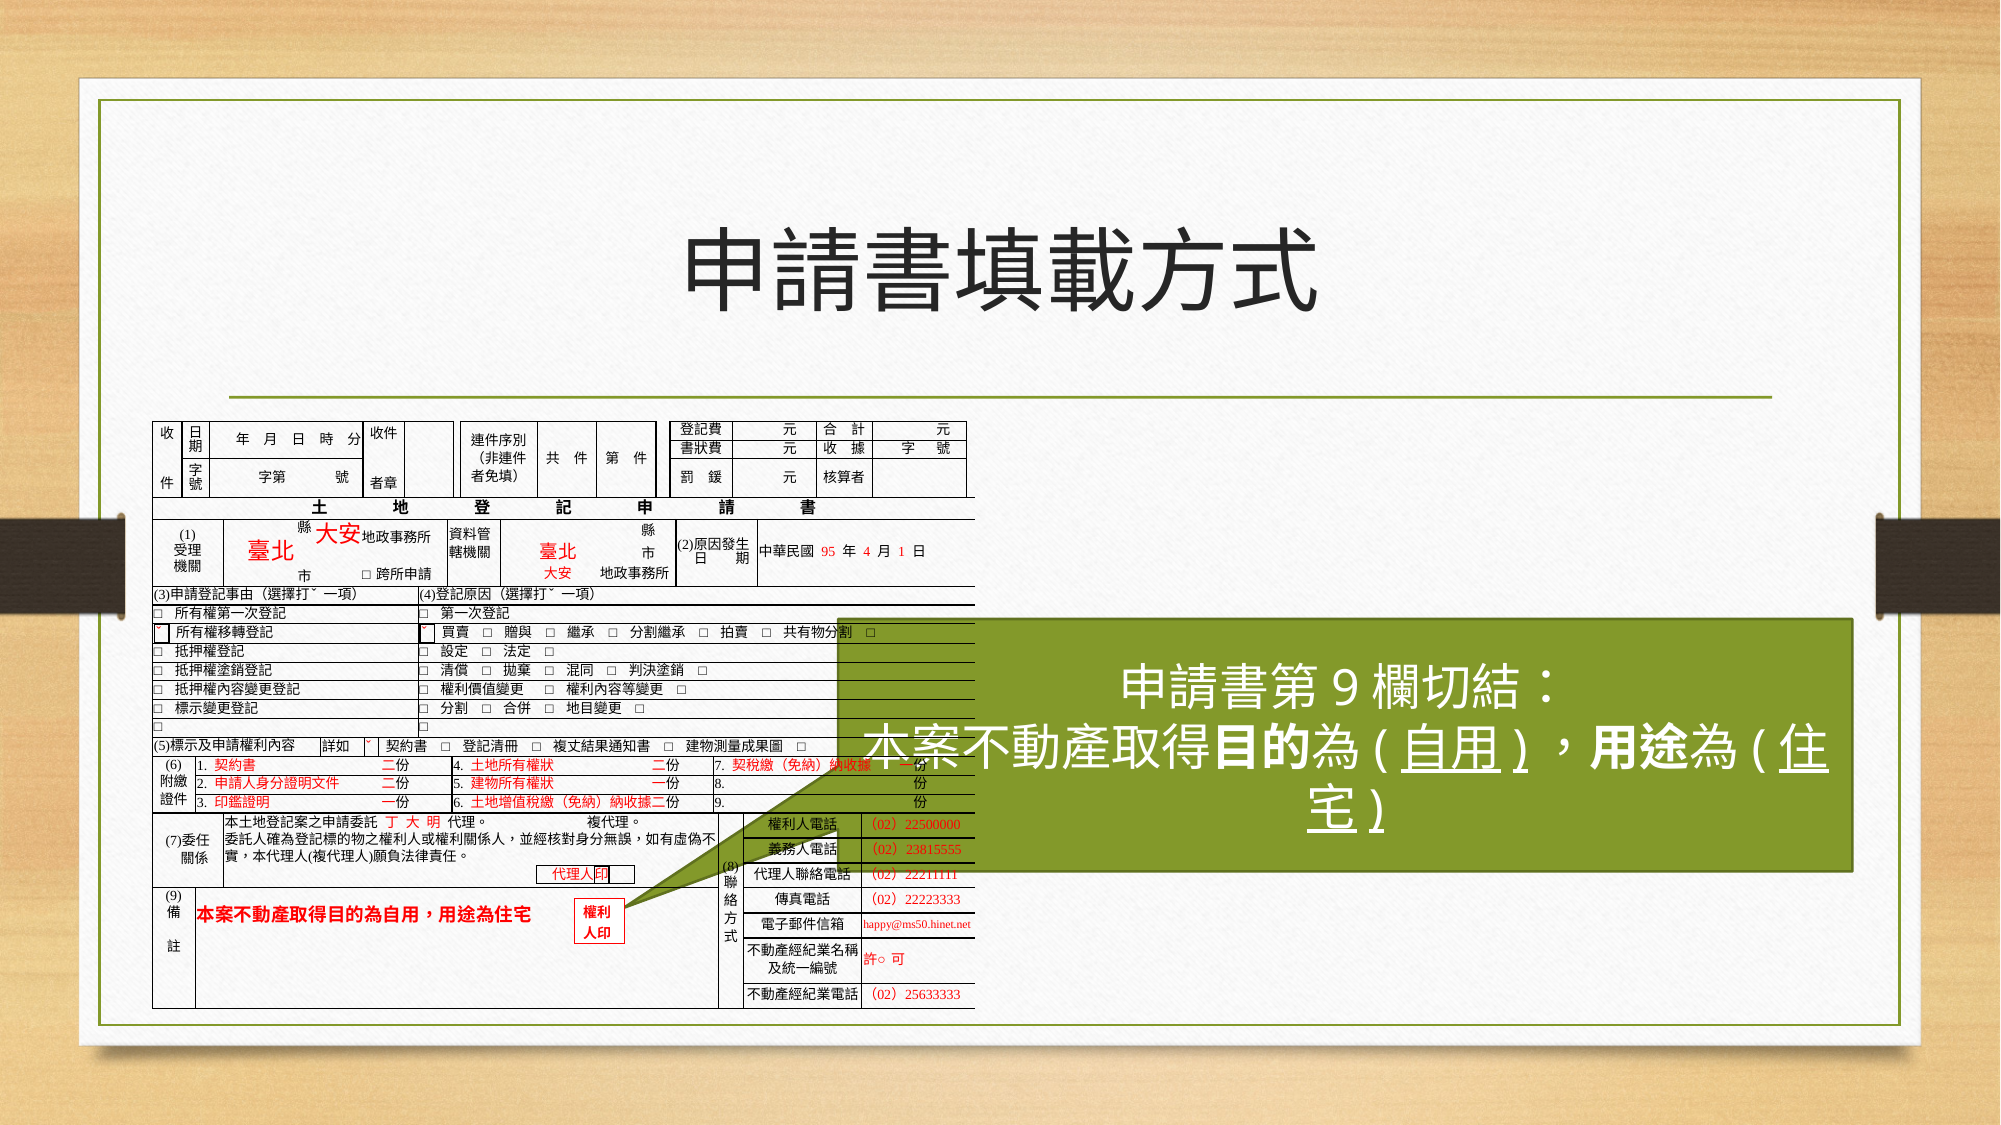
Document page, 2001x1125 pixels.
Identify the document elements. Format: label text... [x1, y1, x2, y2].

title 申請書填載方式 [212, 161, 1788, 375]
chart [152, 872, 977, 1012]
text_box 申請書第9欄切結： 本案不動產取得目的為(自用)，用途為(住宅) [976, 619, 1853, 872]
picture [0, 0, 2001, 1125]
